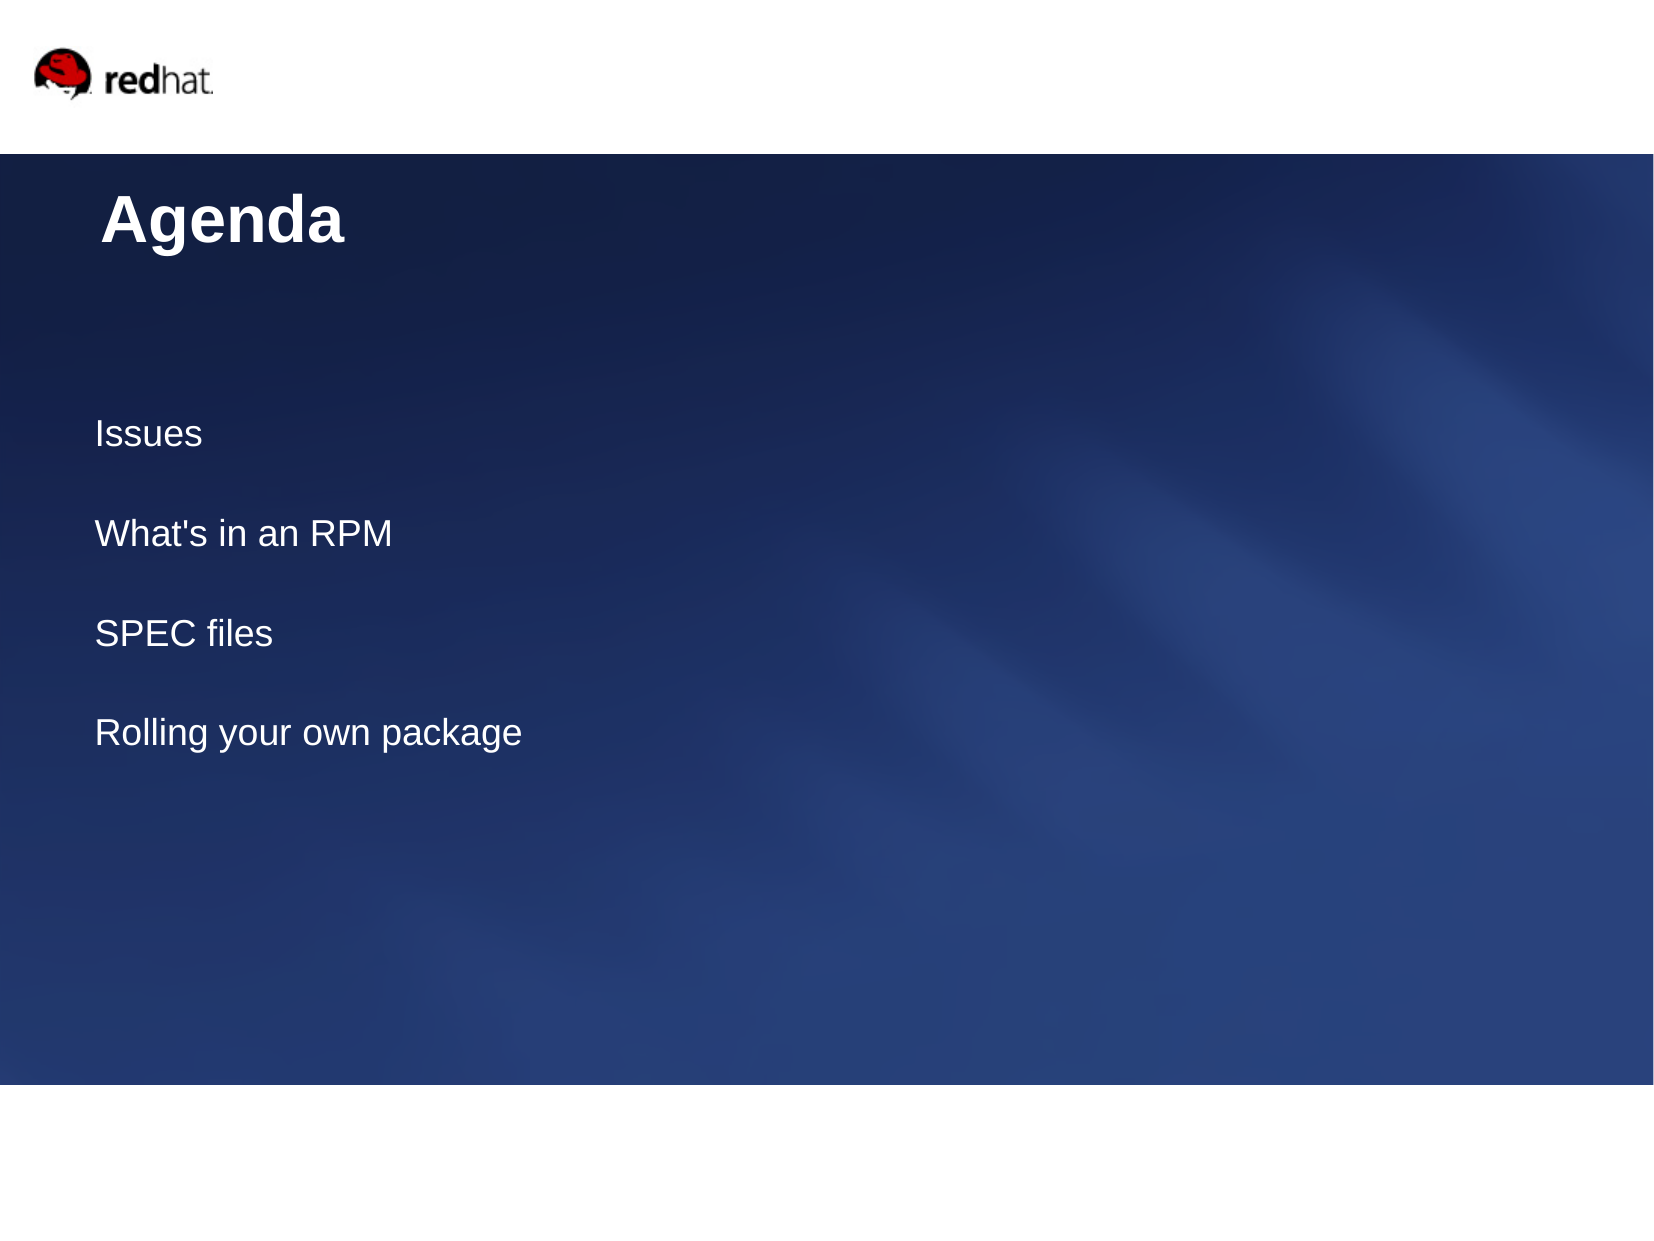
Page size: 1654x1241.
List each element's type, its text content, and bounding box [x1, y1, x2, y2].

picture [33, 46, 213, 108]
title Agenda [100, 164, 1506, 275]
picture [0, 154, 1654, 1085]
list Issues What's in an RPM SPEC files Rolling your own package [94, 412, 1501, 1191]
